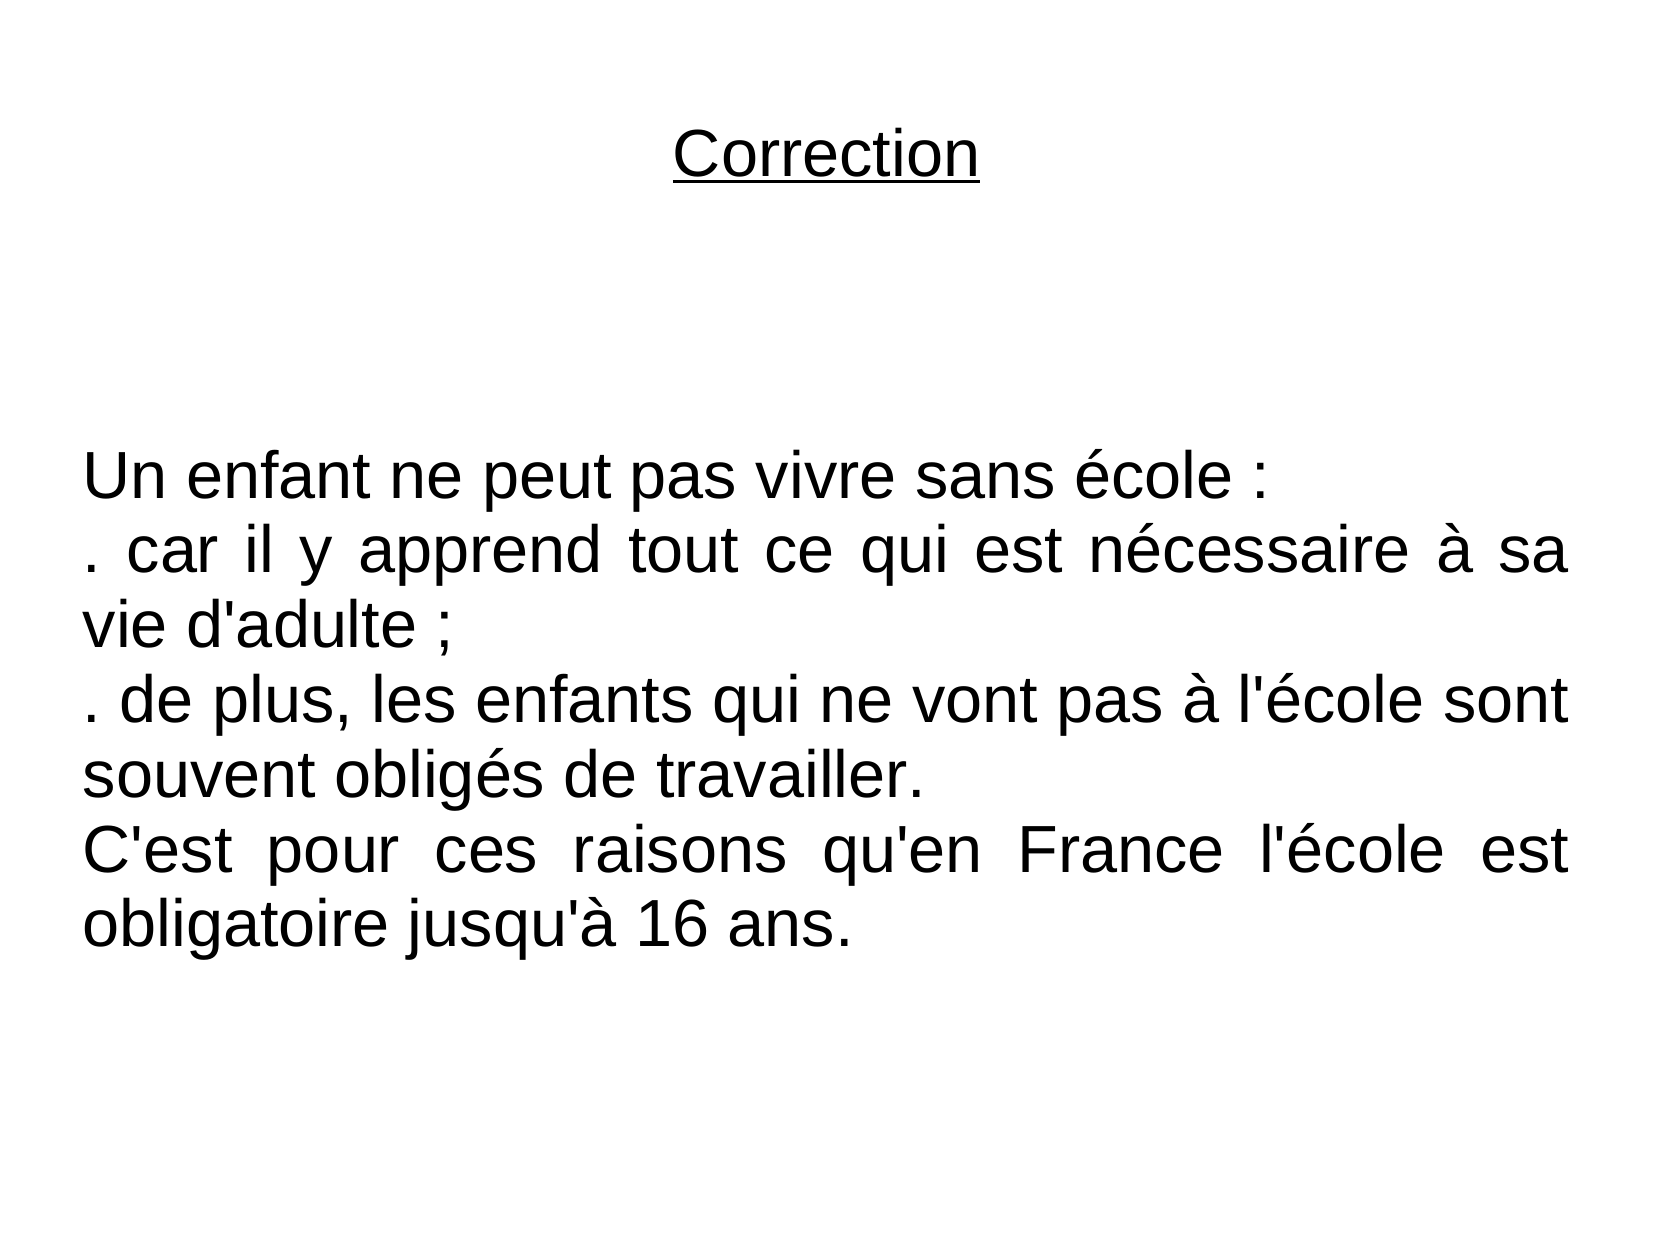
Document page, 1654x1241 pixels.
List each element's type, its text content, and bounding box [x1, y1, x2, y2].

title Correction [82, 56, 1571, 250]
subtitle Un enfant ne peut pas vivre sans école : . car il y apprend tout ce qui est nécessaire à sa vie d'adulte ; . de plus, les enfants qui ne vont pas à l'école sont souvent obligés de travailler. C'est pour ces raisons qu'en France l'école est obligatoire jusqu'à 16 ans. [82, 297, 1571, 1102]
